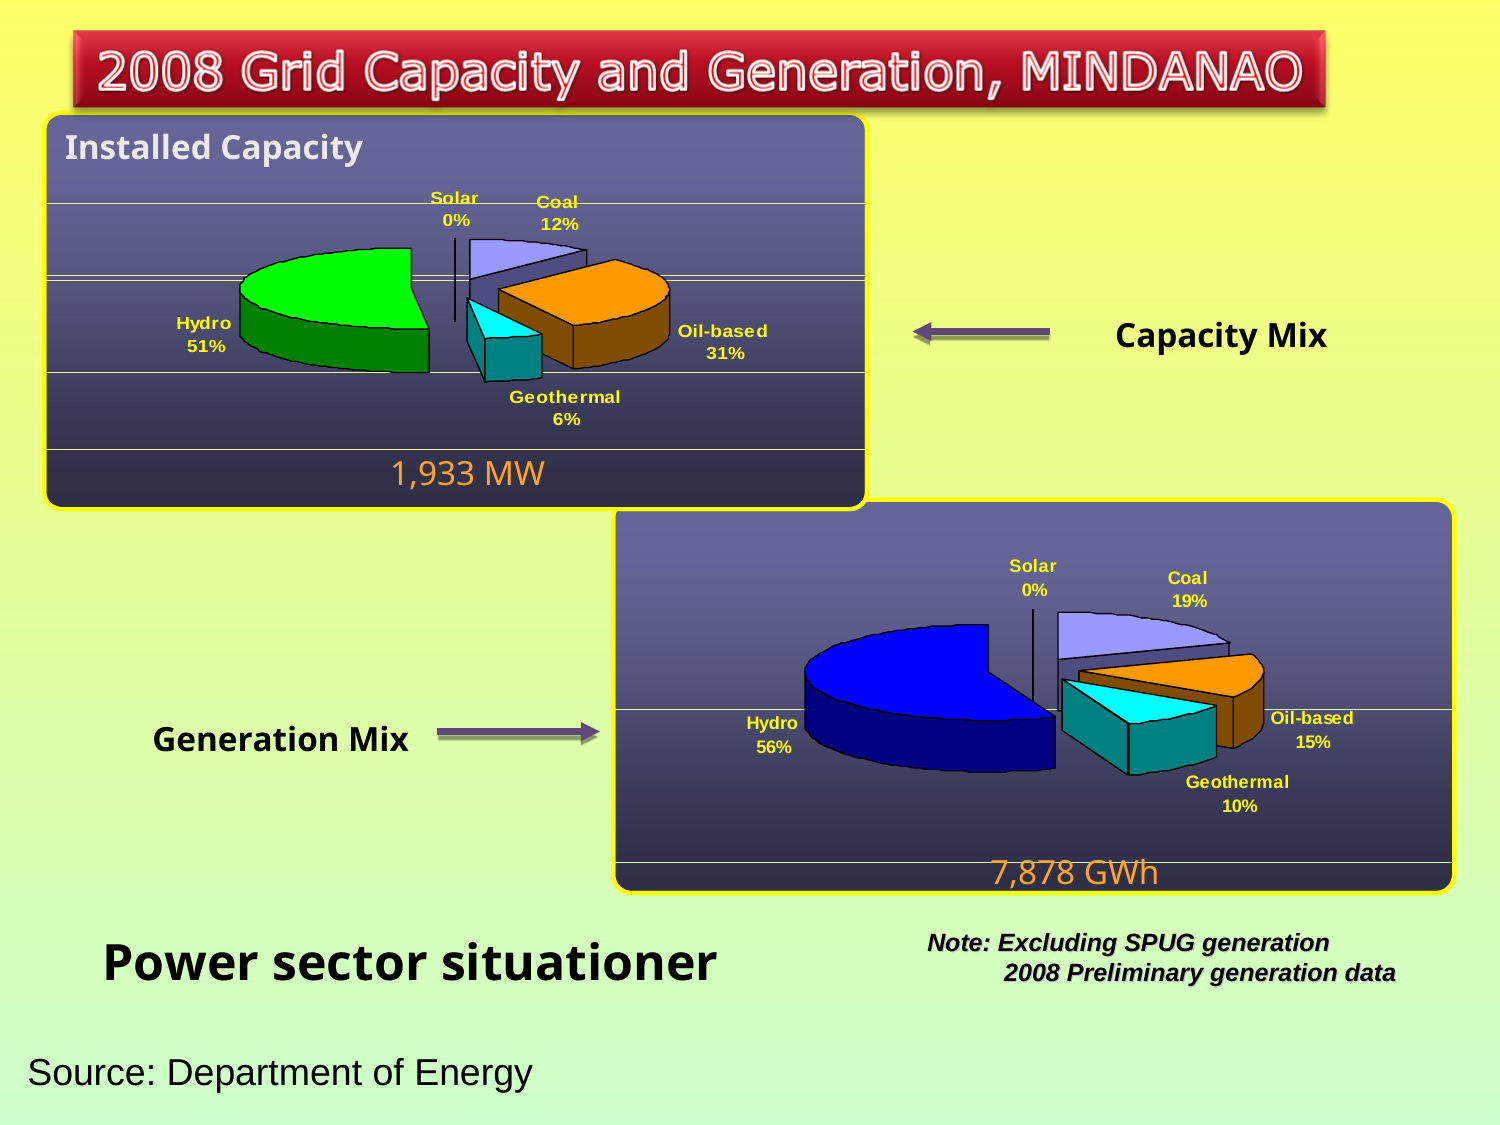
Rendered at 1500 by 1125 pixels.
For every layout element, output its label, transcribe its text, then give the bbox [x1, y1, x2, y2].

text_box Installed Capacity [49, 127, 463, 178]
text_box 1,933 MW [375, 444, 613, 503]
picture [48, 12, 1351, 127]
text_box Power sector situationer [87, 900, 826, 1021]
text_box 7,878 GWh [975, 843, 1213, 903]
chart [37, 106, 1463, 901]
text_box Note: Excluding SPUG generation 2008 Preliminary generation data [912, 931, 1463, 982]
text_box Capacity Mix [1100, 306, 1375, 366]
text_box Generation Mix [137, 710, 550, 769]
text_box Source: Department of Energy [12, 1039, 638, 1101]
